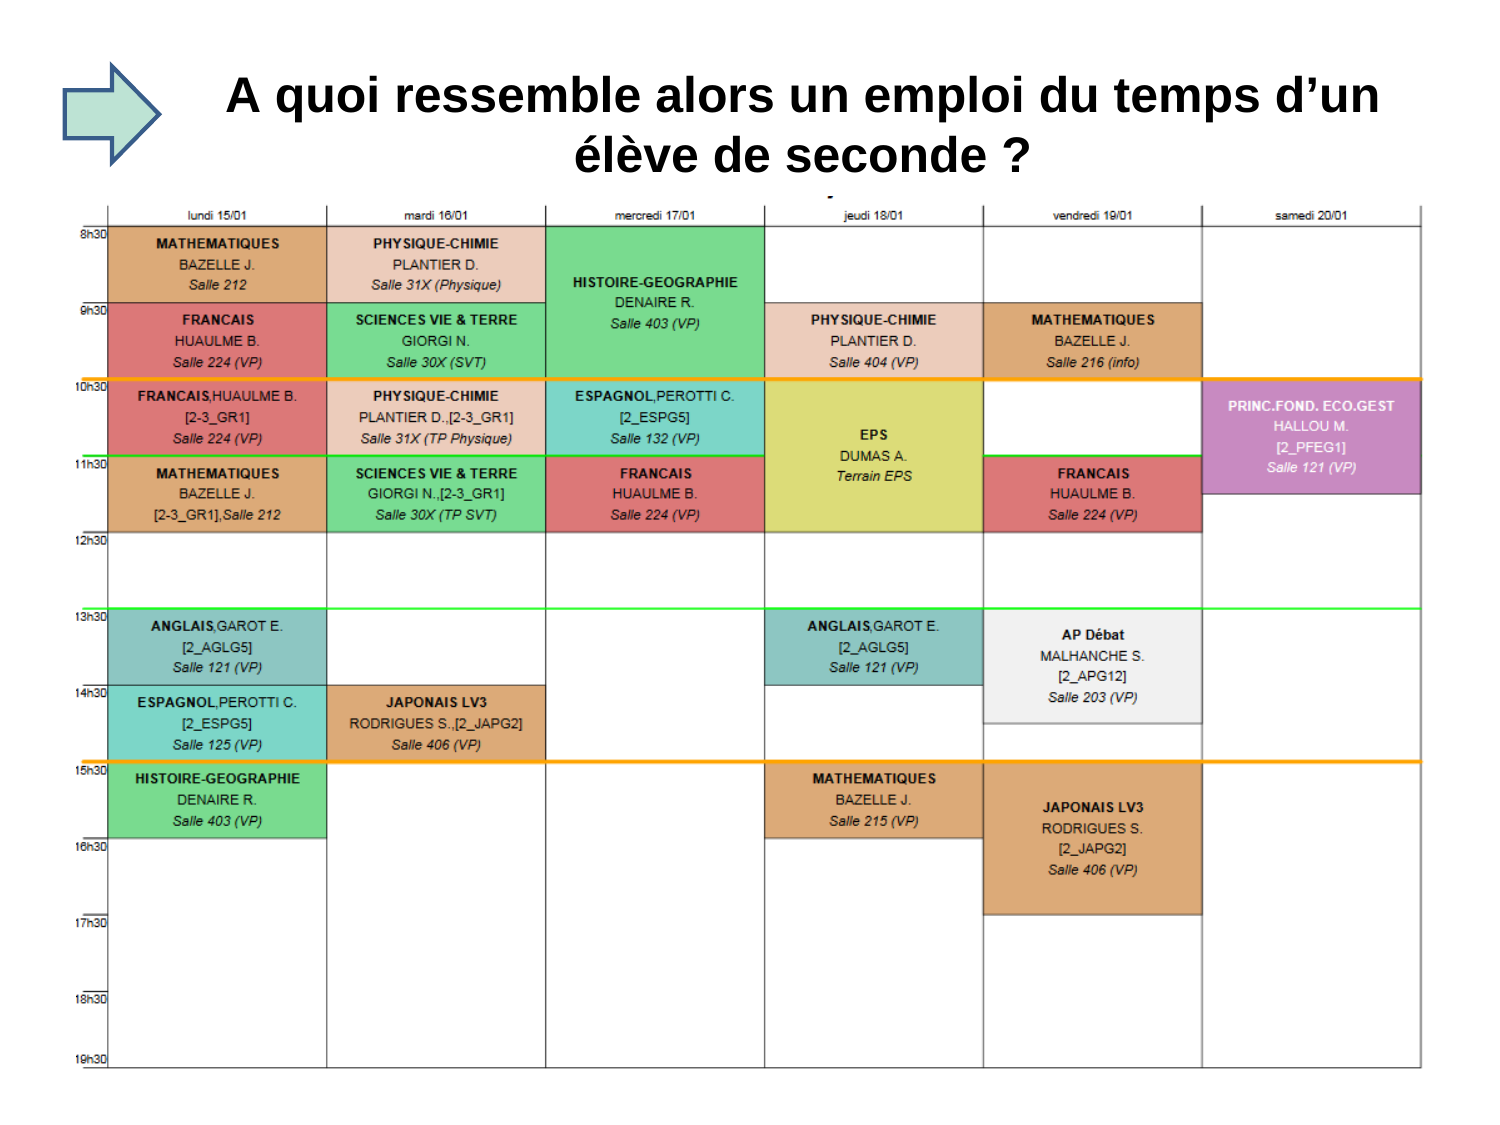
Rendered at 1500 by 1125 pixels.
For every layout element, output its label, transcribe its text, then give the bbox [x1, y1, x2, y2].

text_box [64, 66, 160, 163]
text_box A quoi ressemble alors un emploi du temps d’un élève de seconde ? [171, 54, 1436, 191]
picture [76, 196, 1436, 1077]
